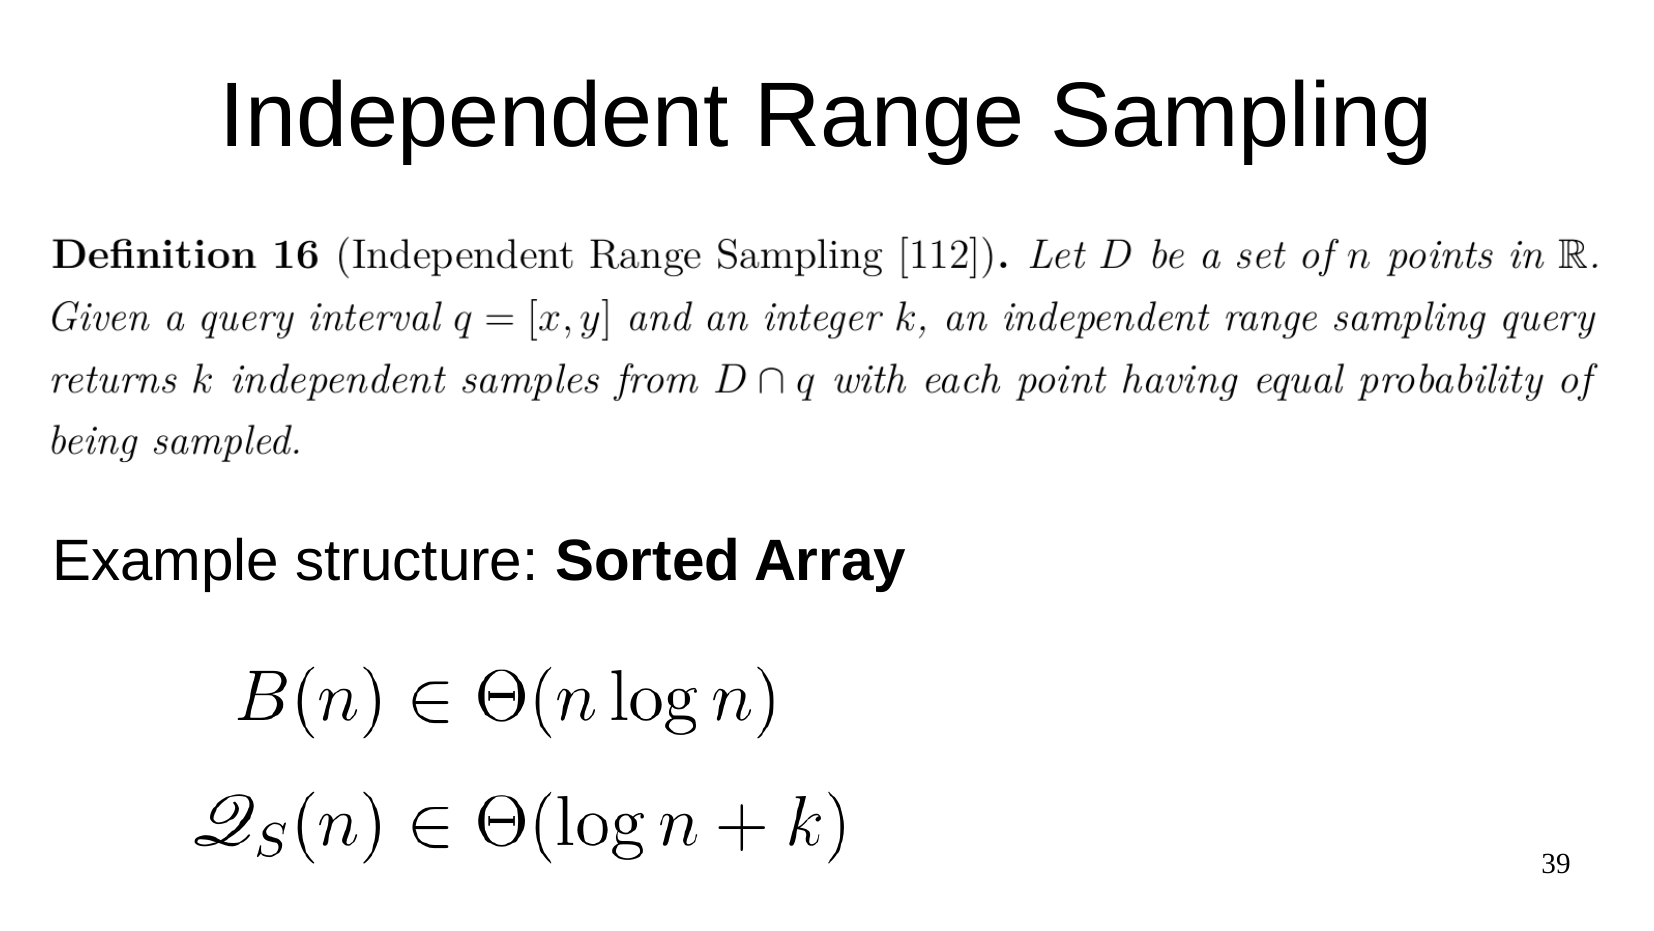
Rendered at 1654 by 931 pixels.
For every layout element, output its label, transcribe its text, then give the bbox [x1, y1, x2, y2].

picture [39, 216, 1615, 488]
title Independent Range Sampling [82, 37, 1571, 193]
picture [150, 624, 874, 901]
text_box Example structure: Sorted Array [37, 520, 920, 601]
